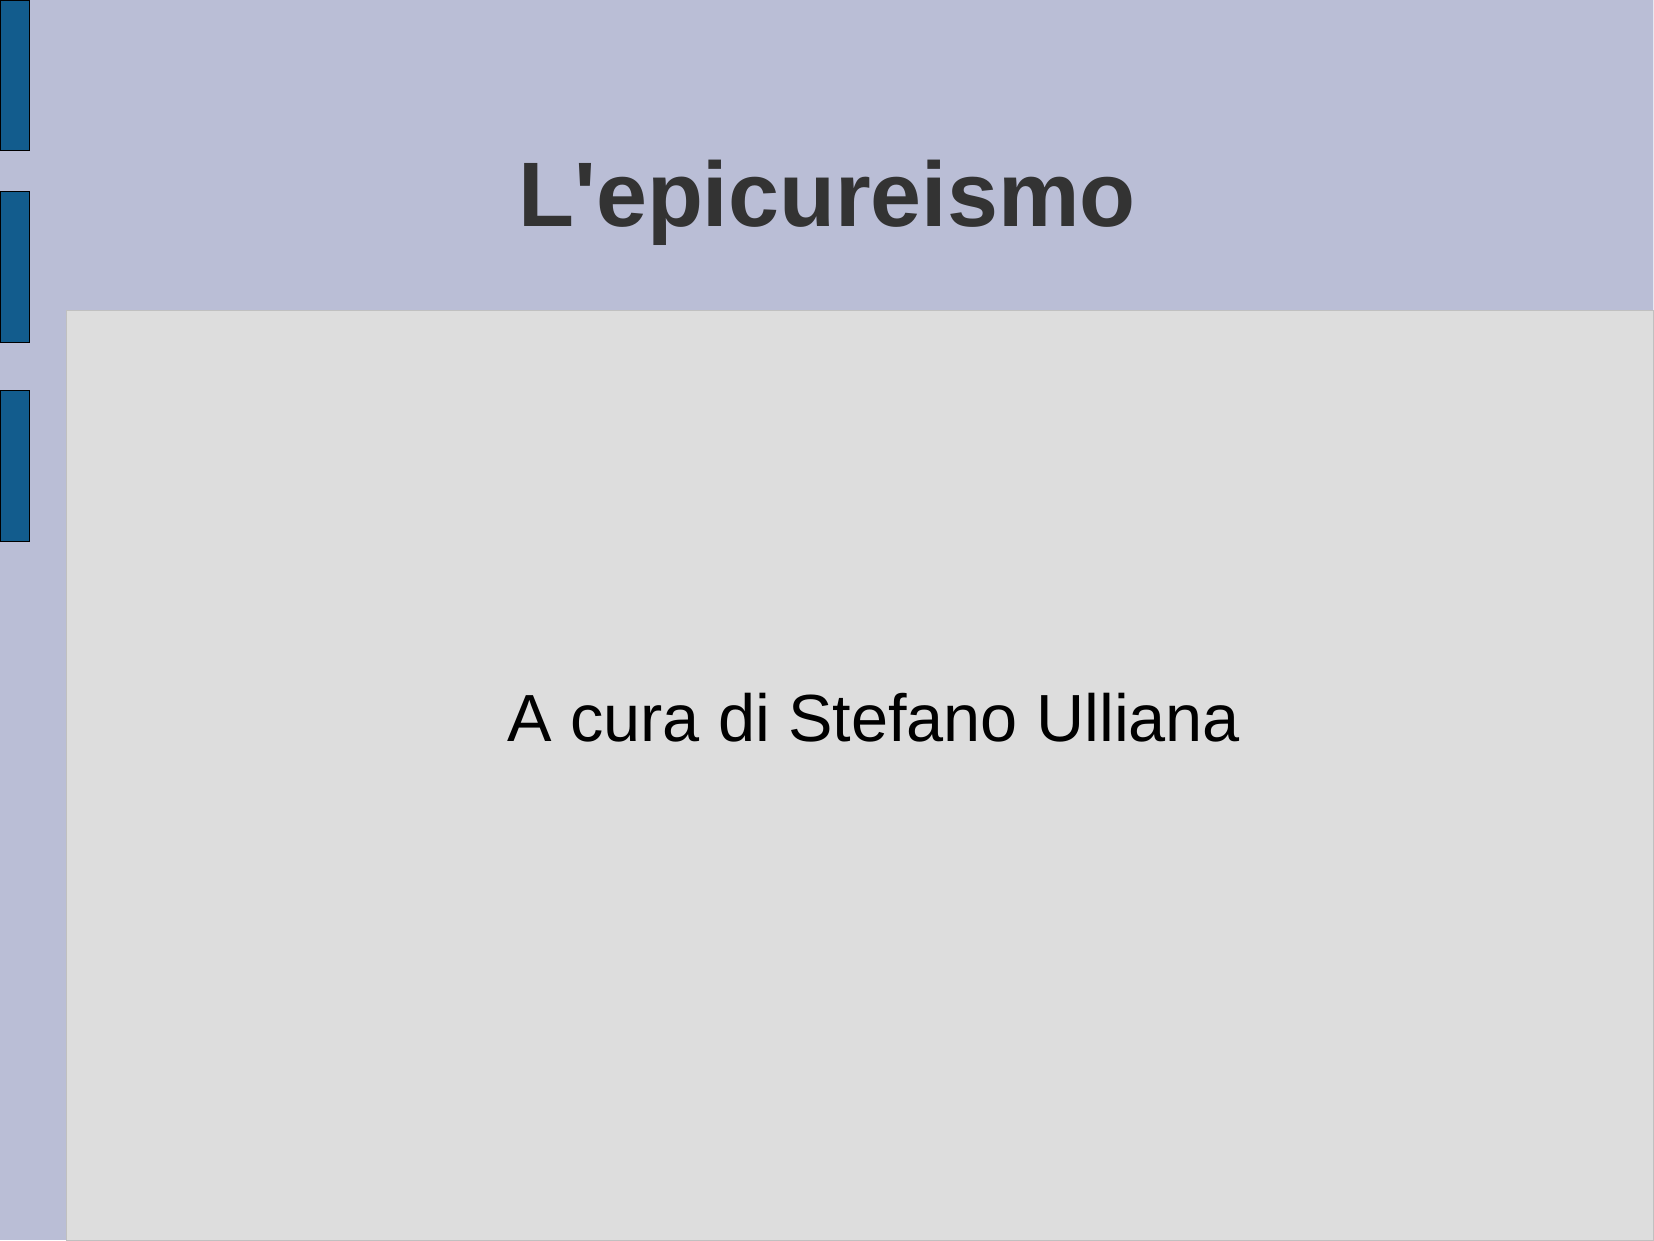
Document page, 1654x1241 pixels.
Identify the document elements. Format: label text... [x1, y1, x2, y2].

subtitle A cura di Stefano Ulliana [178, 364, 1570, 1147]
title L'epicureismo [121, 91, 1534, 299]
